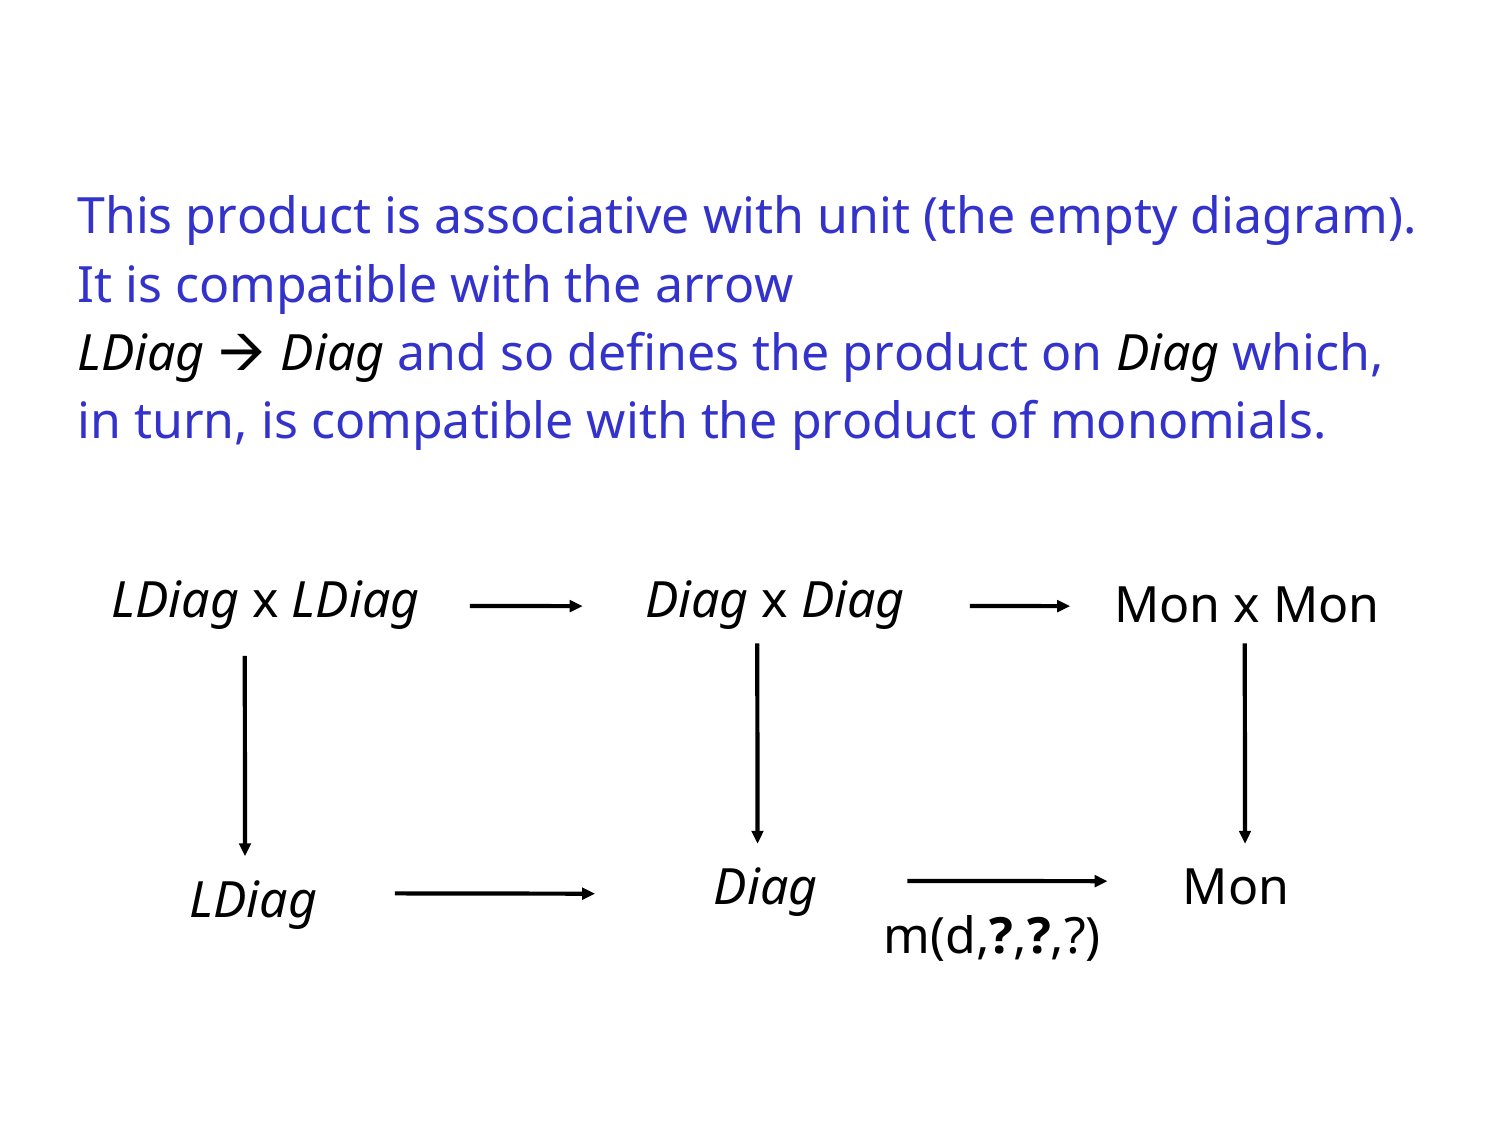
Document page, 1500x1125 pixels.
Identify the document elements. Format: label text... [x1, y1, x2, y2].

text_box This product is associative with unit (the empty diagram). It is compatible with the arrow LDiag  Diag and so defines the product on Diag which, in turn, is compatible with the product of monomials. [62, 172, 1438, 462]
text_box LDiag x LDiag [96, 555, 435, 640]
text_box m(d,?,?,?) [869, 892, 1168, 968]
text_box Diag [698, 843, 833, 928]
text_box Diag x Diag [630, 555, 920, 640]
text_box Mon [1167, 843, 1305, 928]
text_box LDiag [174, 855, 333, 940]
text_box Mon x Mon [1099, 561, 1395, 645]
